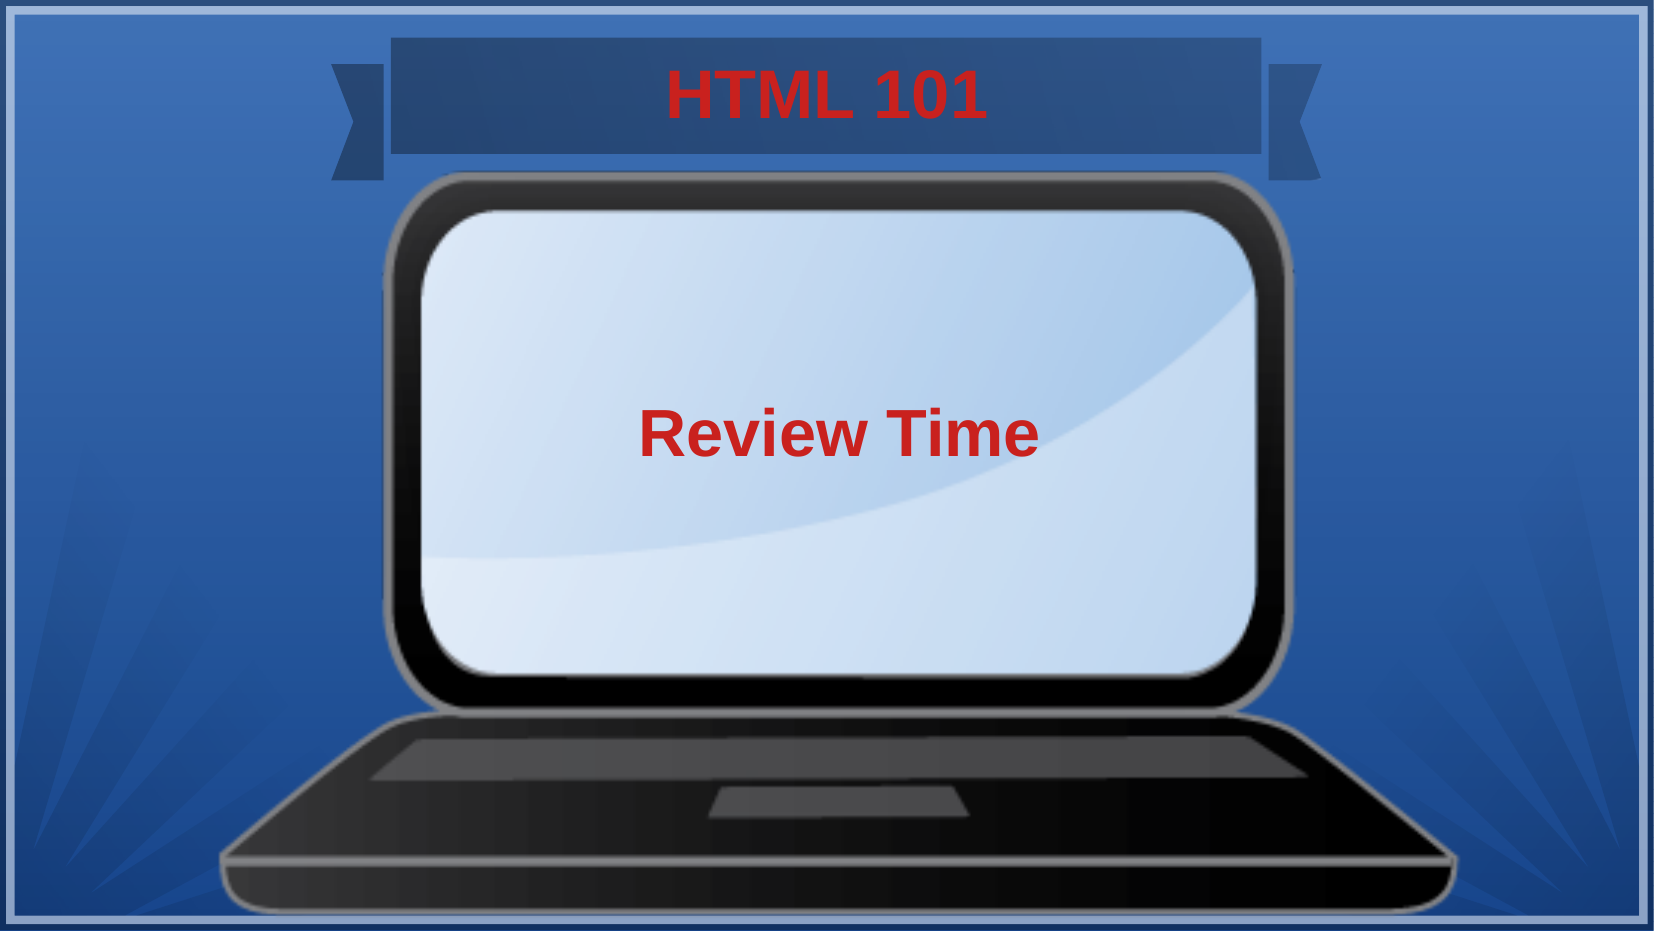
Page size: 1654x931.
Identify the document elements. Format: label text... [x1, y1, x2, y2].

title HTML 101 [389, 35, 1264, 154]
picture [164, 119, 1514, 931]
subtitle Review Time [420, 210, 1261, 657]
